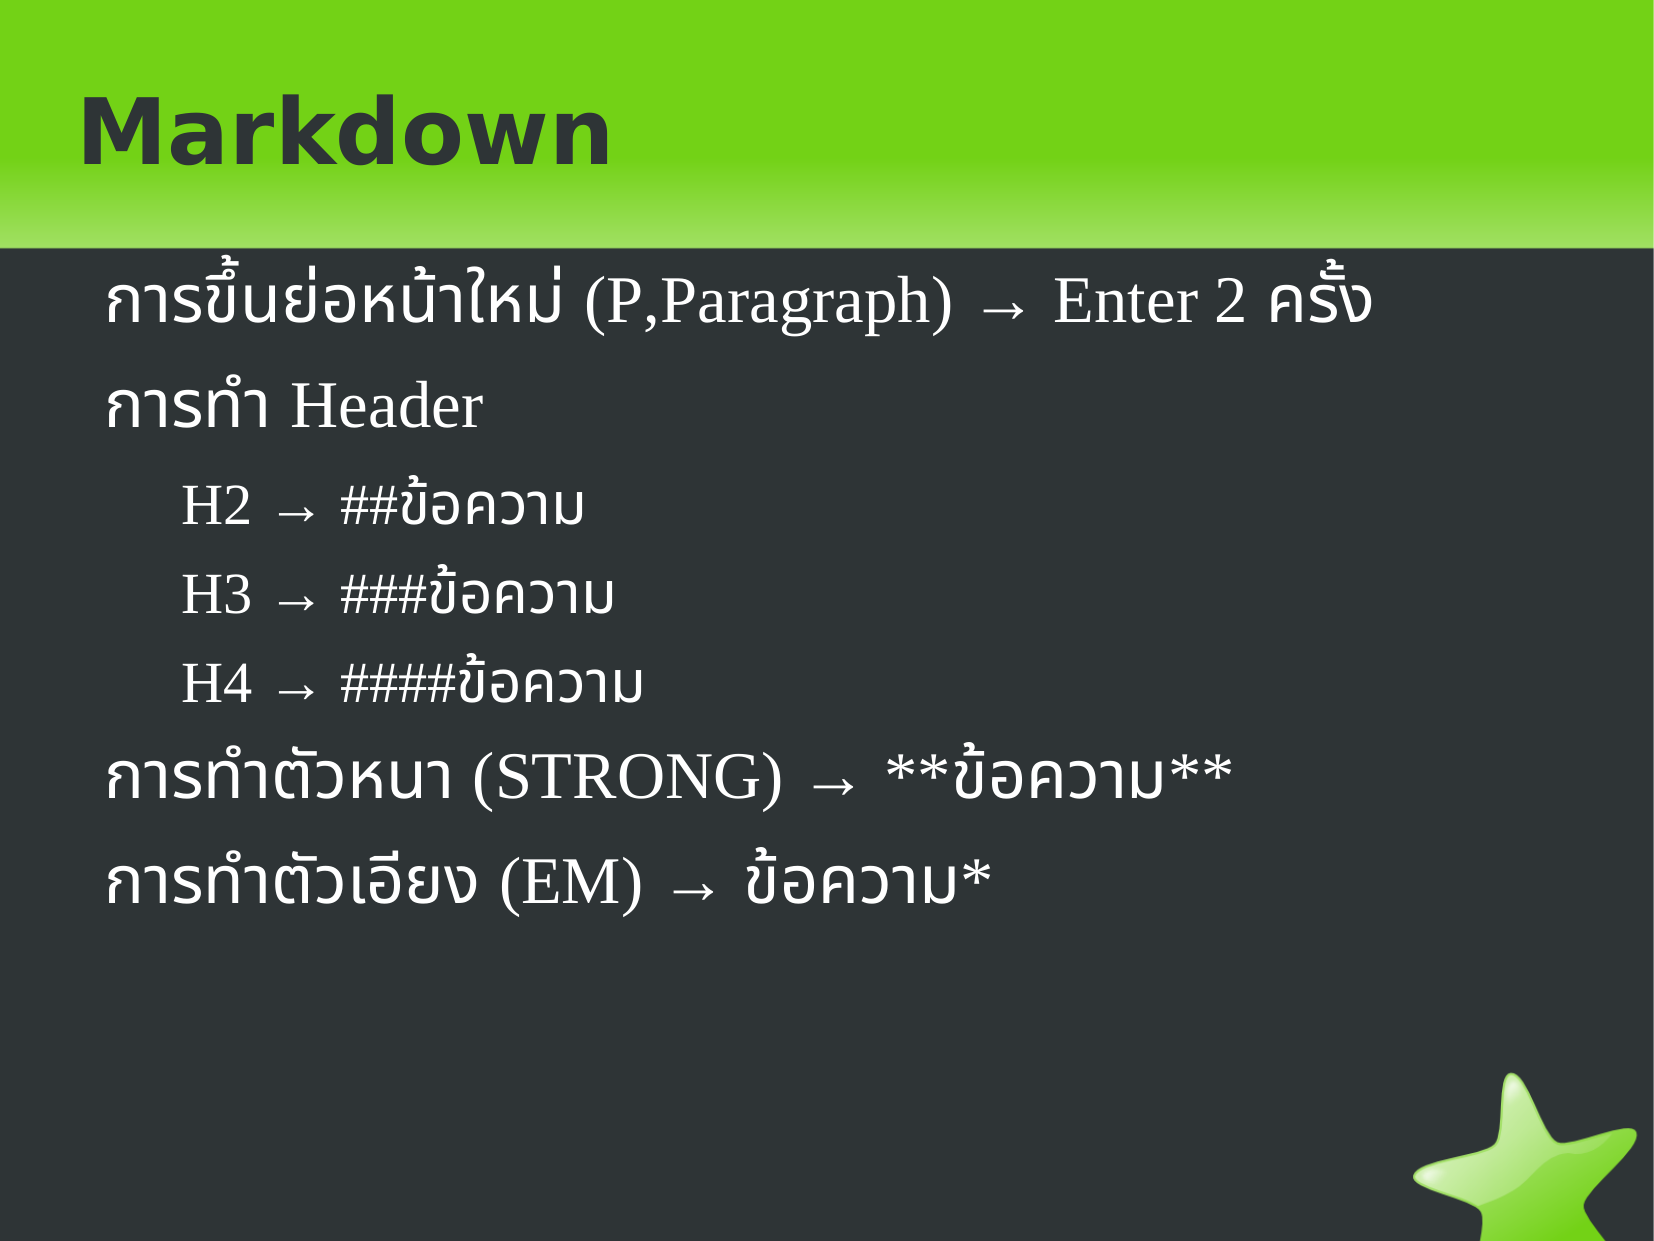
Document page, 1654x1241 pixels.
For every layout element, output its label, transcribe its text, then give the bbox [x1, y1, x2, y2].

list การขึ้นย่อหน้าใหม่ (P,Paragraph) → Enter 2 ครั้ง การทำ Header H2 → ##ข้อความ H3 → ###ข้อความ H4 → ####ข้อความ การทำตัวหนา (STRONG) → **ข้อความ** การทำตัวเอียง (EM) → ข้อความ* [86, 262, 1576, 1067]
title Markdown [76, 36, 1565, 229]
picture [0, 0, 1654, 1241]
